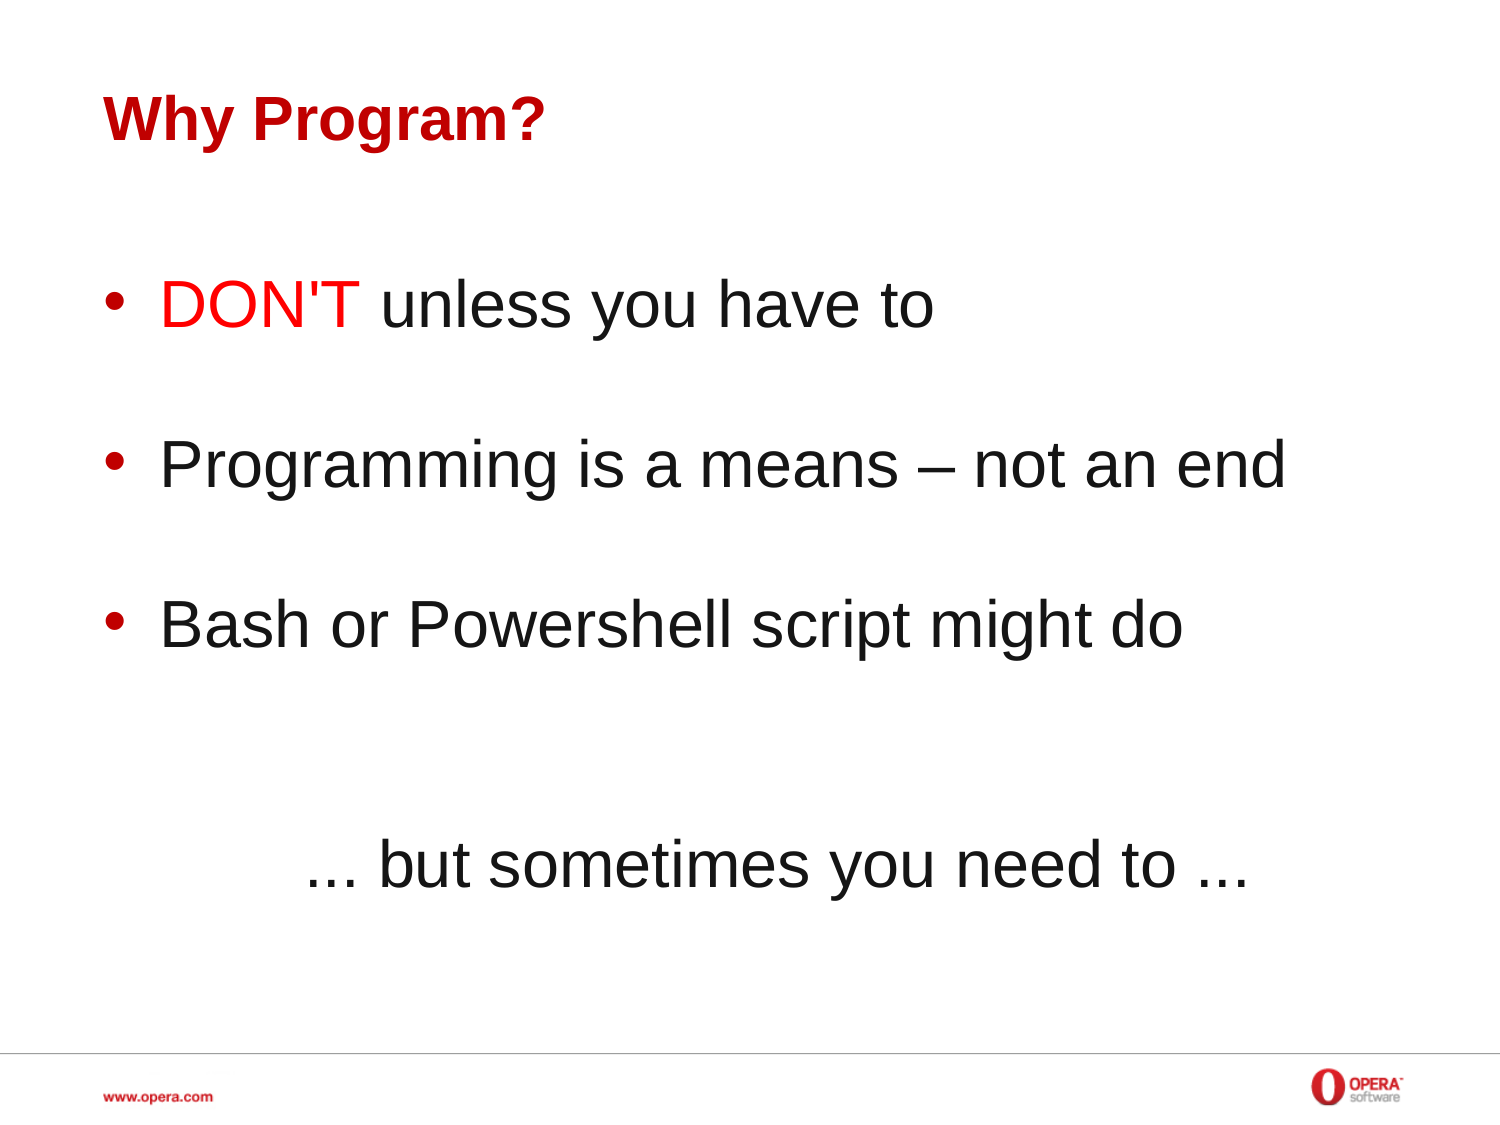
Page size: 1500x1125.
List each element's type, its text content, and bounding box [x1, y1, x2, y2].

title Why Program? [88, 70, 1412, 177]
picture [0, 1053, 1500, 1123]
list DON'T unless you have to Programming is a means – not an end Bash or Powershell script might do ... but sometimes you need to ... [88, 203, 1412, 1018]
